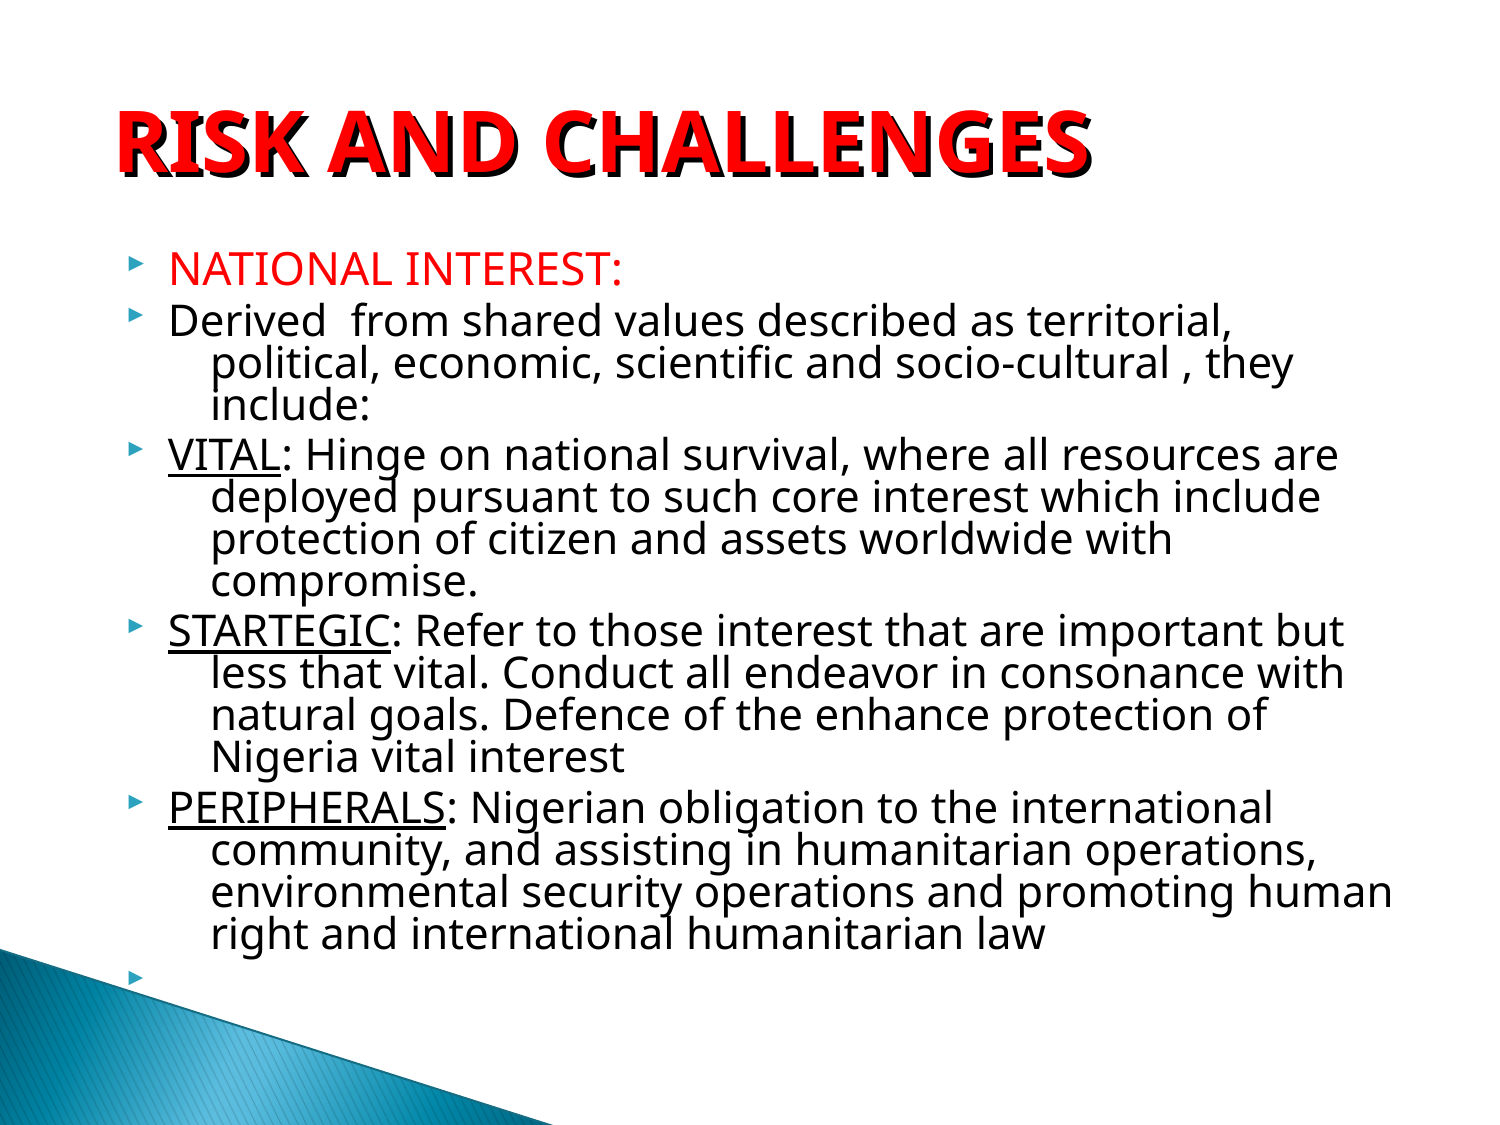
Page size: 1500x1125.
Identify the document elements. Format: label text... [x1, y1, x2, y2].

list NATIONAL INTEREST: Derived from shared values described as territorial, political, economic, scientific and socio-cultural , they include: VITAL: Hinge on national survival, where all resources are deployed pursuant to such core interest which include protection of citizen and assets worldwide with compromise. STARTEGIC: Refer to those interest that are important but less that vital. Conduct all endeavor in consonance with natural goals. Defence of the enhance protection of Nigeria vital interest PERIPHERALS: Nigerian obligation to the international community, and assisting in humanitarian operations, environmental security operations and promoting human right and international humanitarian law [75, 243, 1426, 986]
title RISK AND CHALLENGES [75, 45, 1426, 233]
